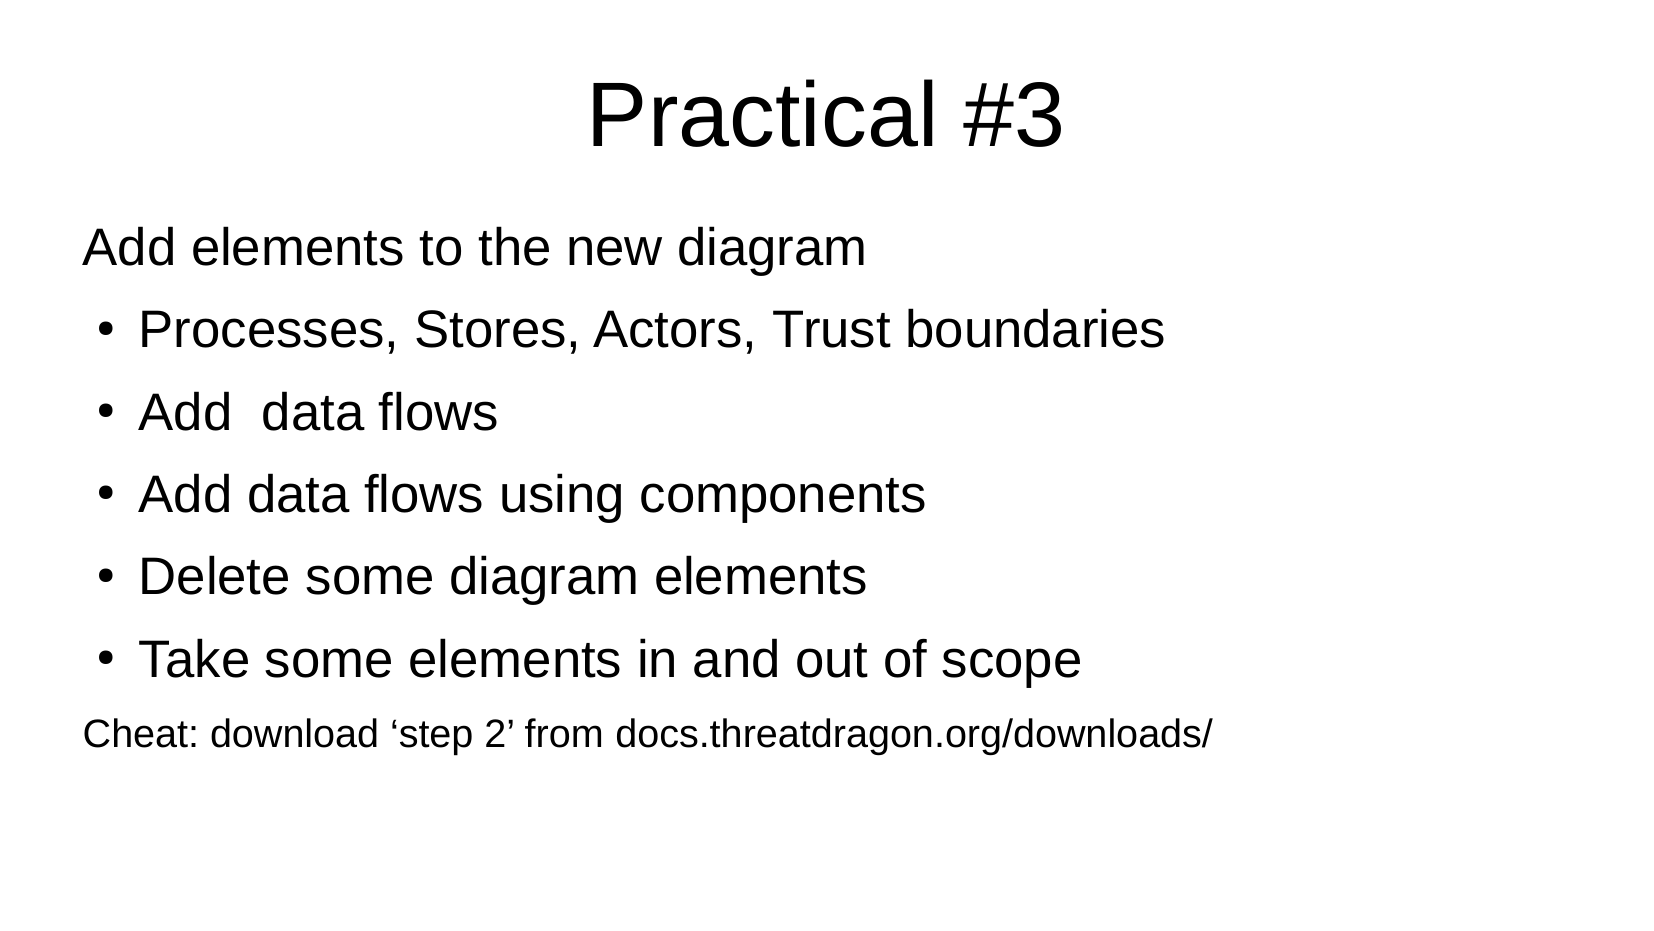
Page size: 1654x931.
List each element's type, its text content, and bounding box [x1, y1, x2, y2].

list Add elements to the new diagram Processes, Stores, Actors, Trust boundaries Add data flows Add data flows using components Delete some diagram elements Take some elements in and out of scope Cheat: download ‘step 2’ from docs.threatdragon.org/downloads/ [82, 217, 1571, 758]
title Practical #3 [82, 37, 1571, 193]
